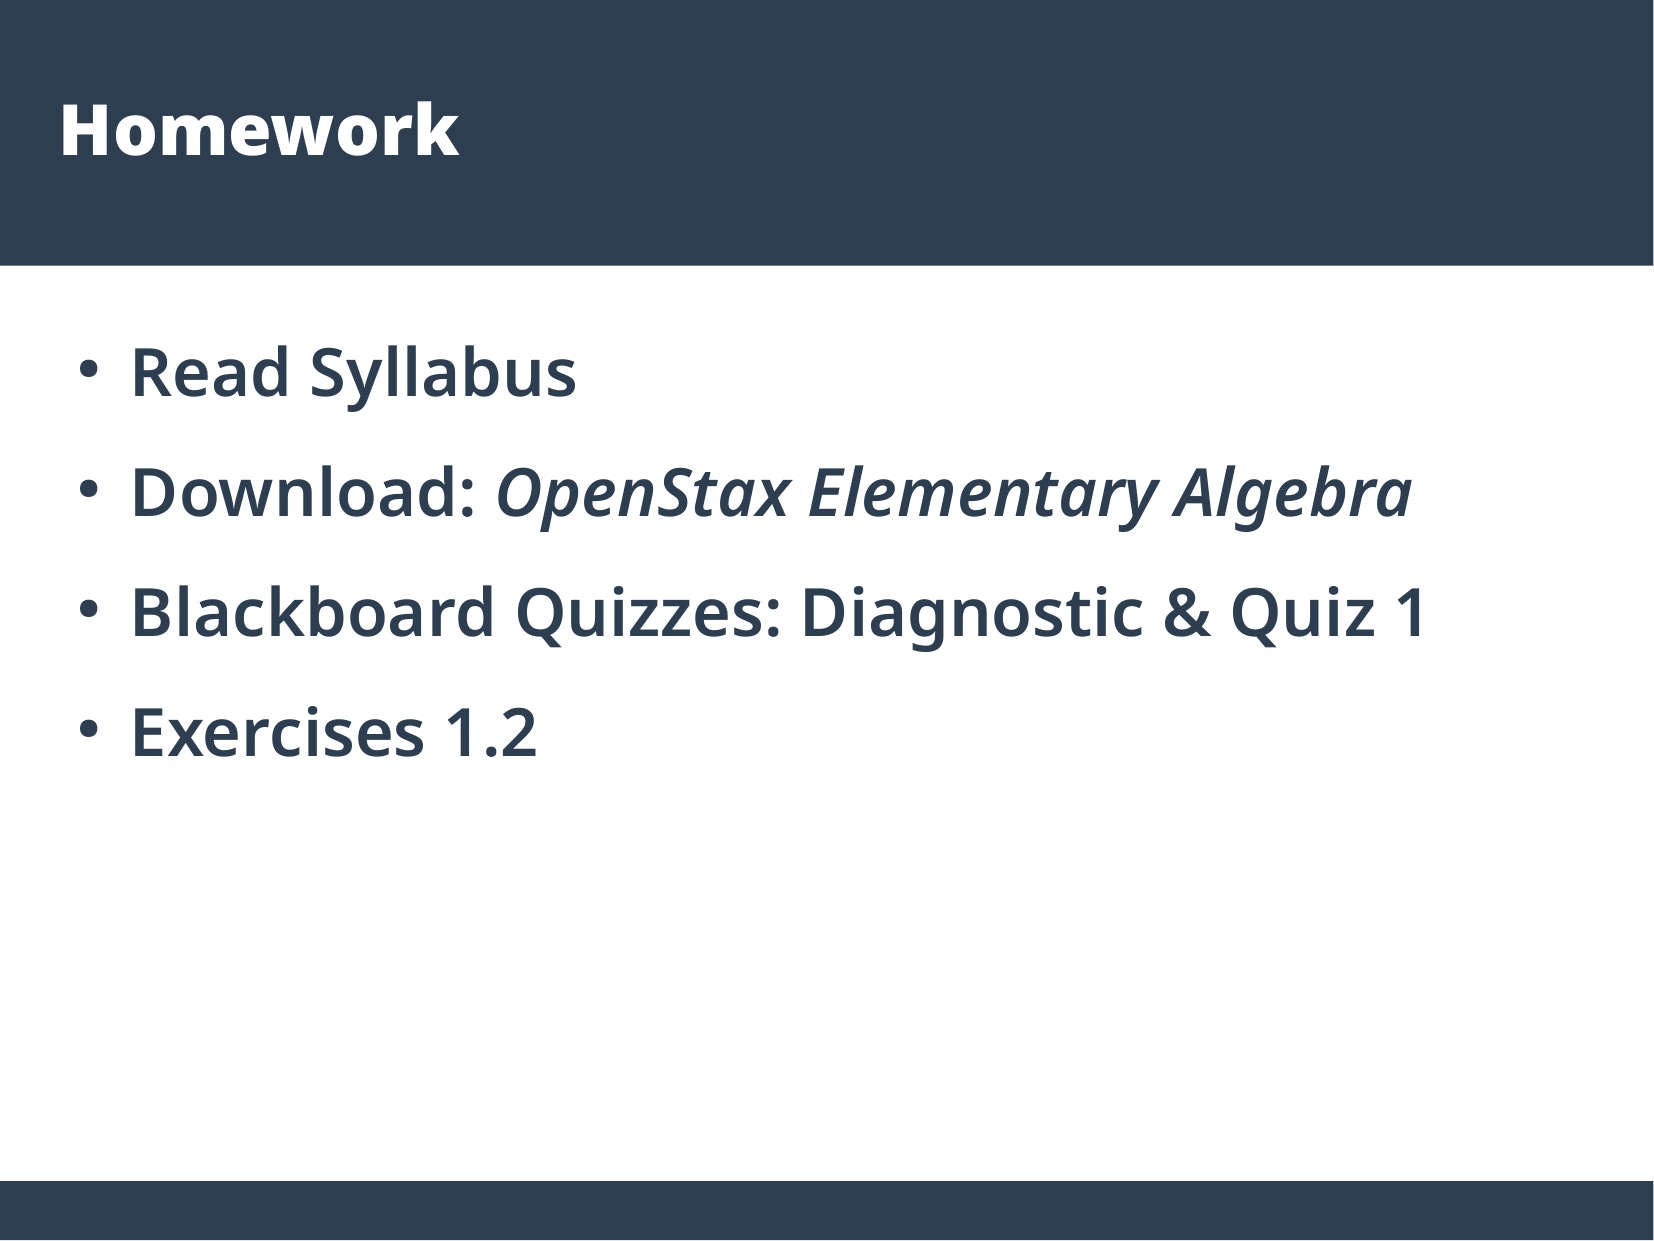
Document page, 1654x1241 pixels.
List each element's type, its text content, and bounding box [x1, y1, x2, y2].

list Read Syllabus Download: OpenStax Elementary Algebra Blackboard Quizzes: Diagnostic & Quiz 1 Exercises 1.2 [59, 324, 1595, 1152]
title Homework [59, 49, 1595, 207]
